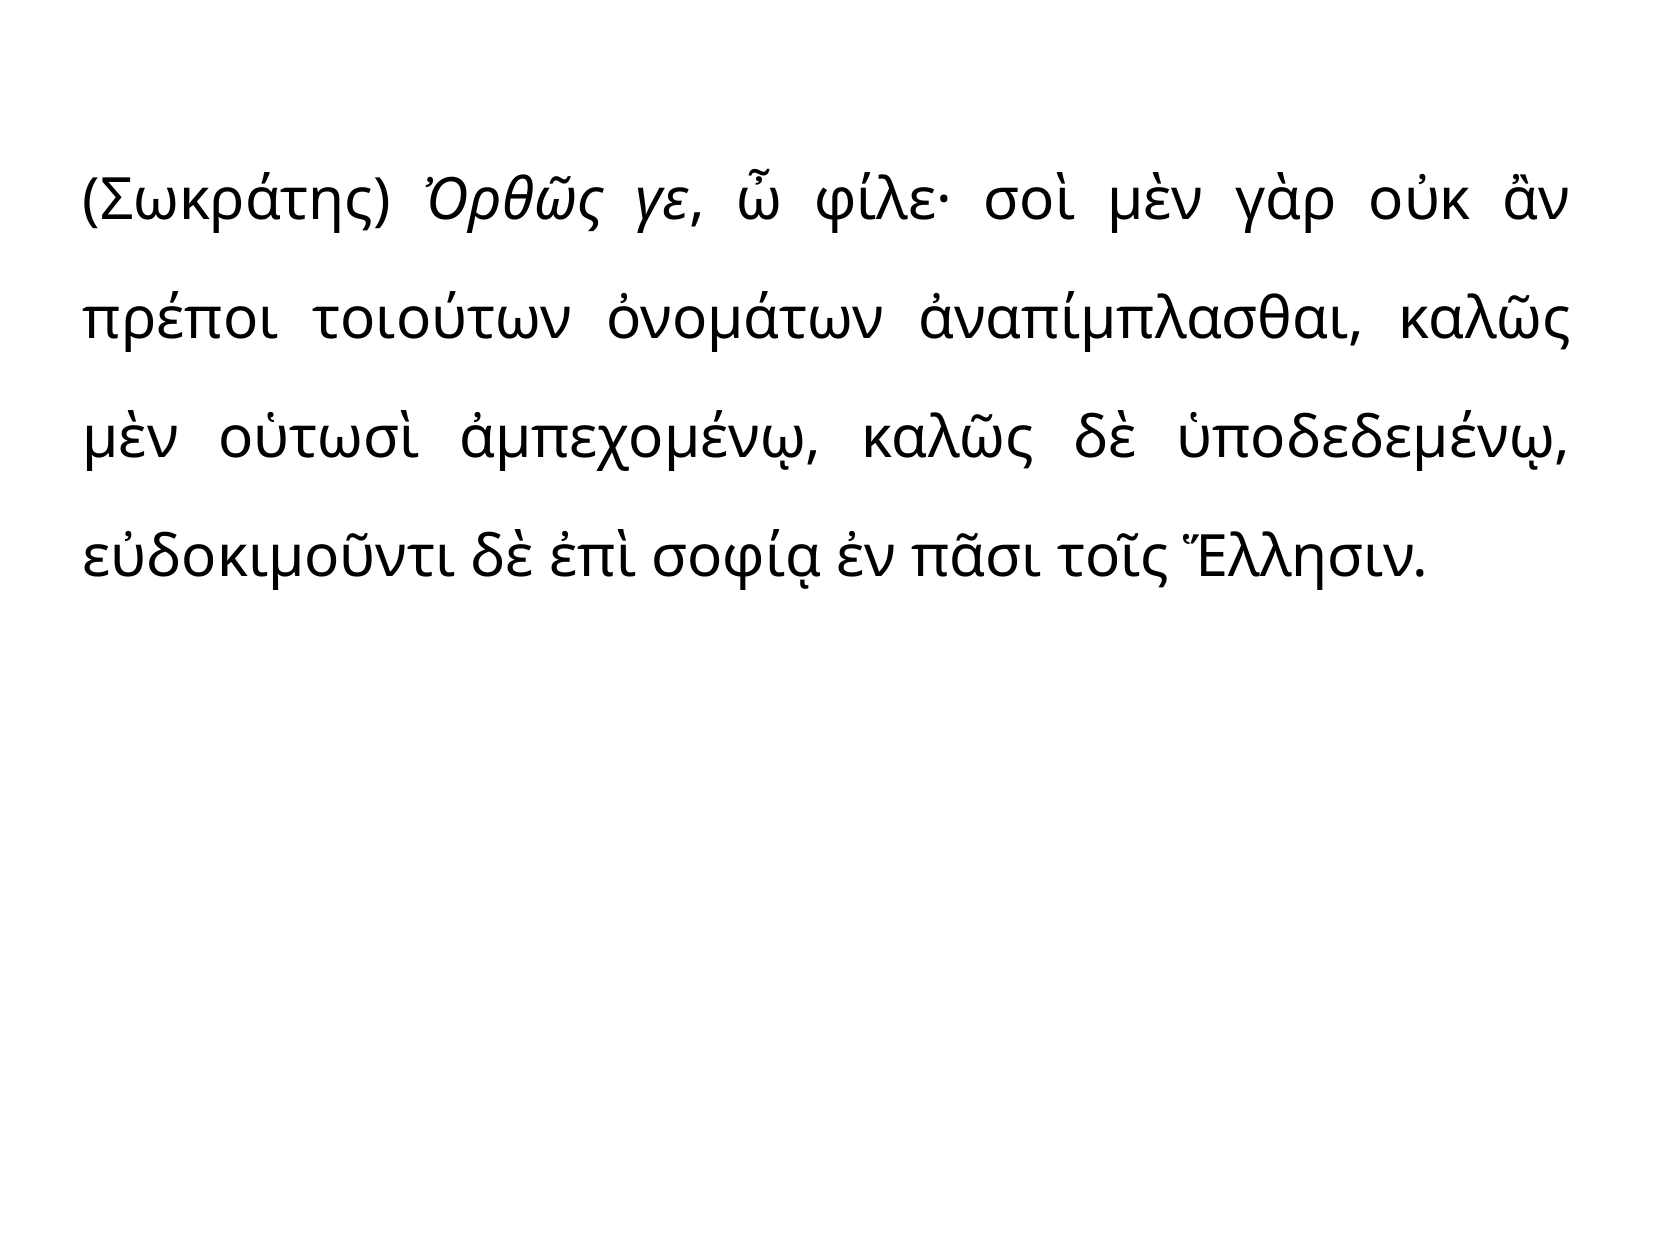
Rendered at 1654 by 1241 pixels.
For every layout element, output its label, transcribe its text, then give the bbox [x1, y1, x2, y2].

list (Σωκράτης) Ὀρθῶς γε, ὦ φίλε· σοὶ μὲν γὰρ οὐκ ἂν πρέποι τοιούτων ὀνομάτων ἀναπίμπλασθαι, καλῶς μὲν οὑτωσὶ ἀμπεχομένῳ, καλῶς δὲ ὑποδεδεμένῳ, εὐδοκιμοῦντι δὲ ἐπὶ σοφίᾳ ἐν πᾶσι τοῖς Ἕλλησιν. [82, 118, 1571, 1109]
